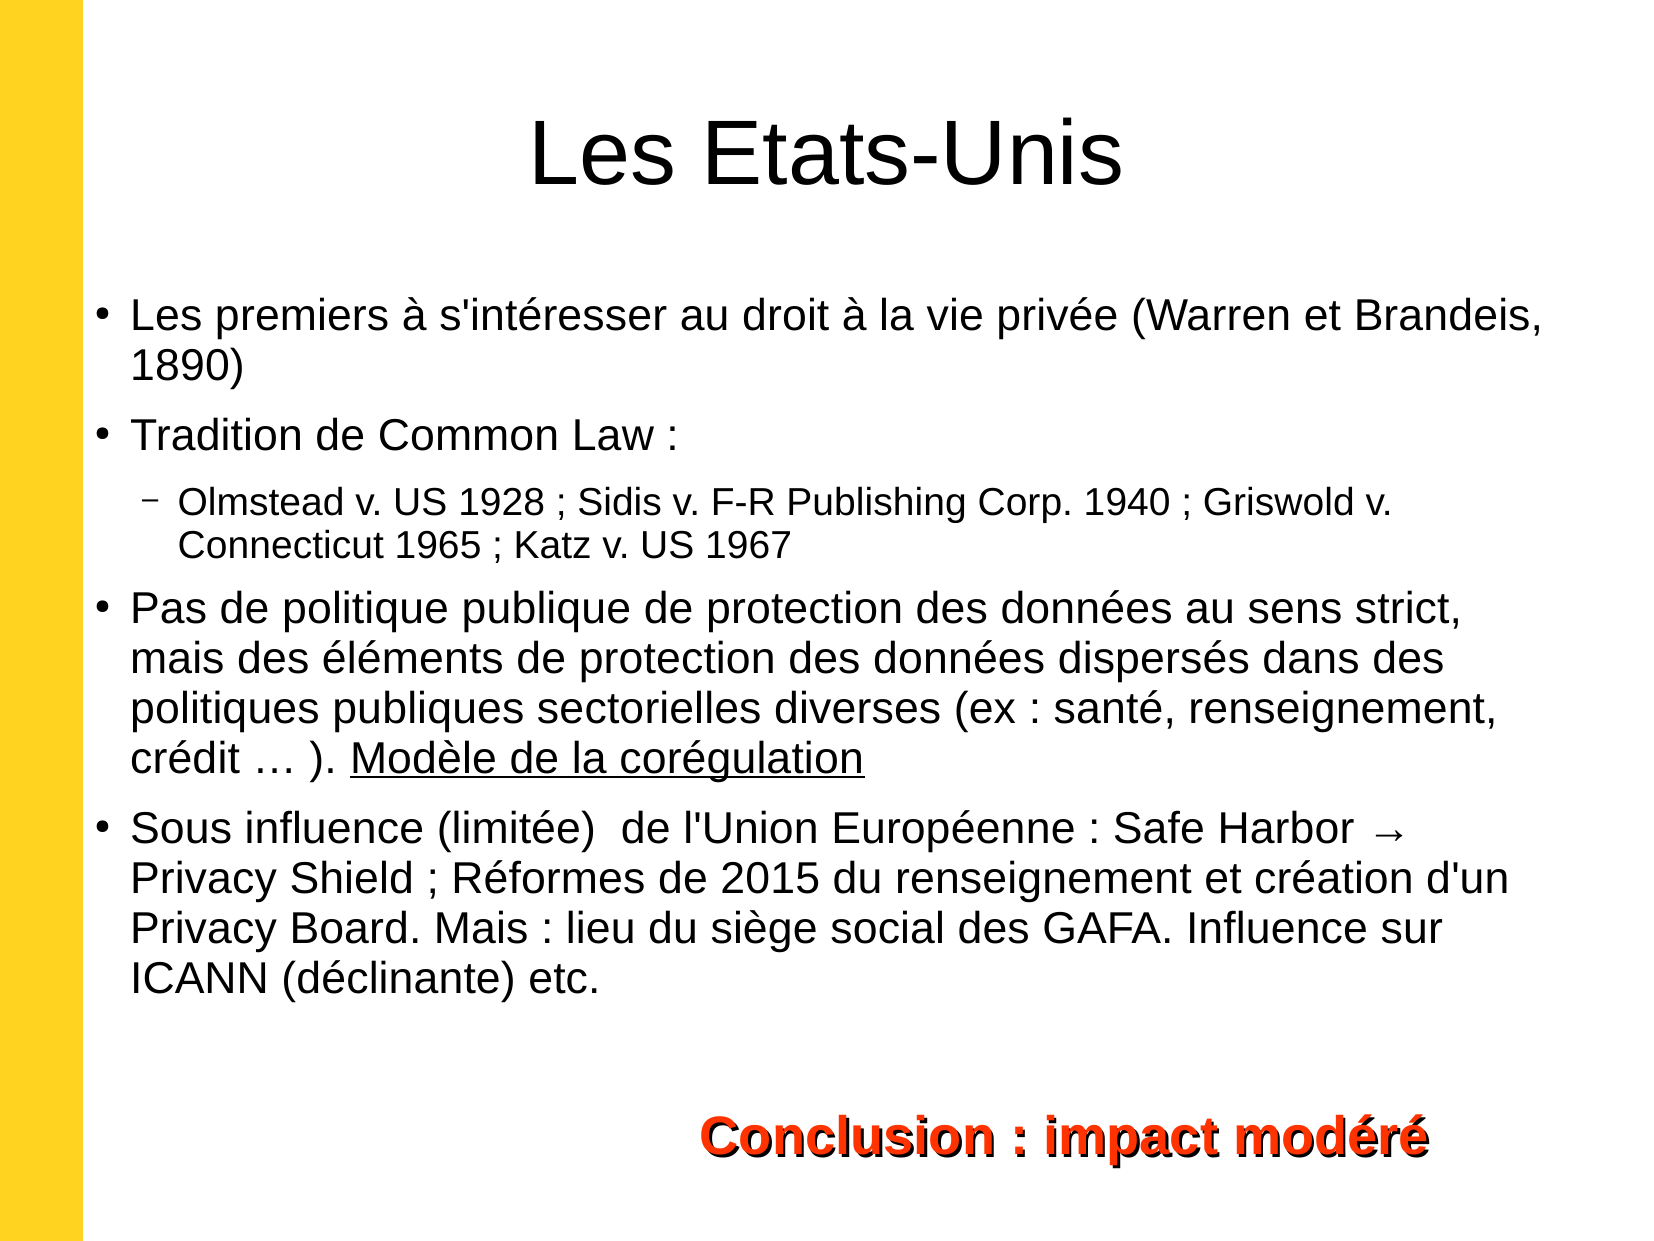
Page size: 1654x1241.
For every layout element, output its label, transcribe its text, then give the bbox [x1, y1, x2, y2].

title Les Etats-Unis [83, 49, 1571, 257]
text_box [0, 0, 83, 1241]
text_box Conclusion : impact modéré [685, 1098, 1619, 1174]
list Les premiers à s'intéresser au droit à la vie privée (Warren et Brandeis, 1890) Tradition de Common Law : Olmstead v. US 1928 ; Sidis v. F-R Publishing Corp. 1940 ; Griswold v. Connecticut 1965 ; Katz v. US 1967 Pas de politique publique de protection des données au sens strict, mais des éléments de protection des données dispersés dans des politiques publiques sectorielles diverses (ex : santé, renseignement, crédit … ). Modèle de la corégulation Sous influence (limitée) de l'Union Européenne : Safe Harbor → Privacy Shield ; Réformes de 2015 du renseignement et création d'un Privacy Board. Mais : lieu du siège social des GAFA. Influence sur ICANN (déclinante) etc. [83, 290, 1571, 1010]
